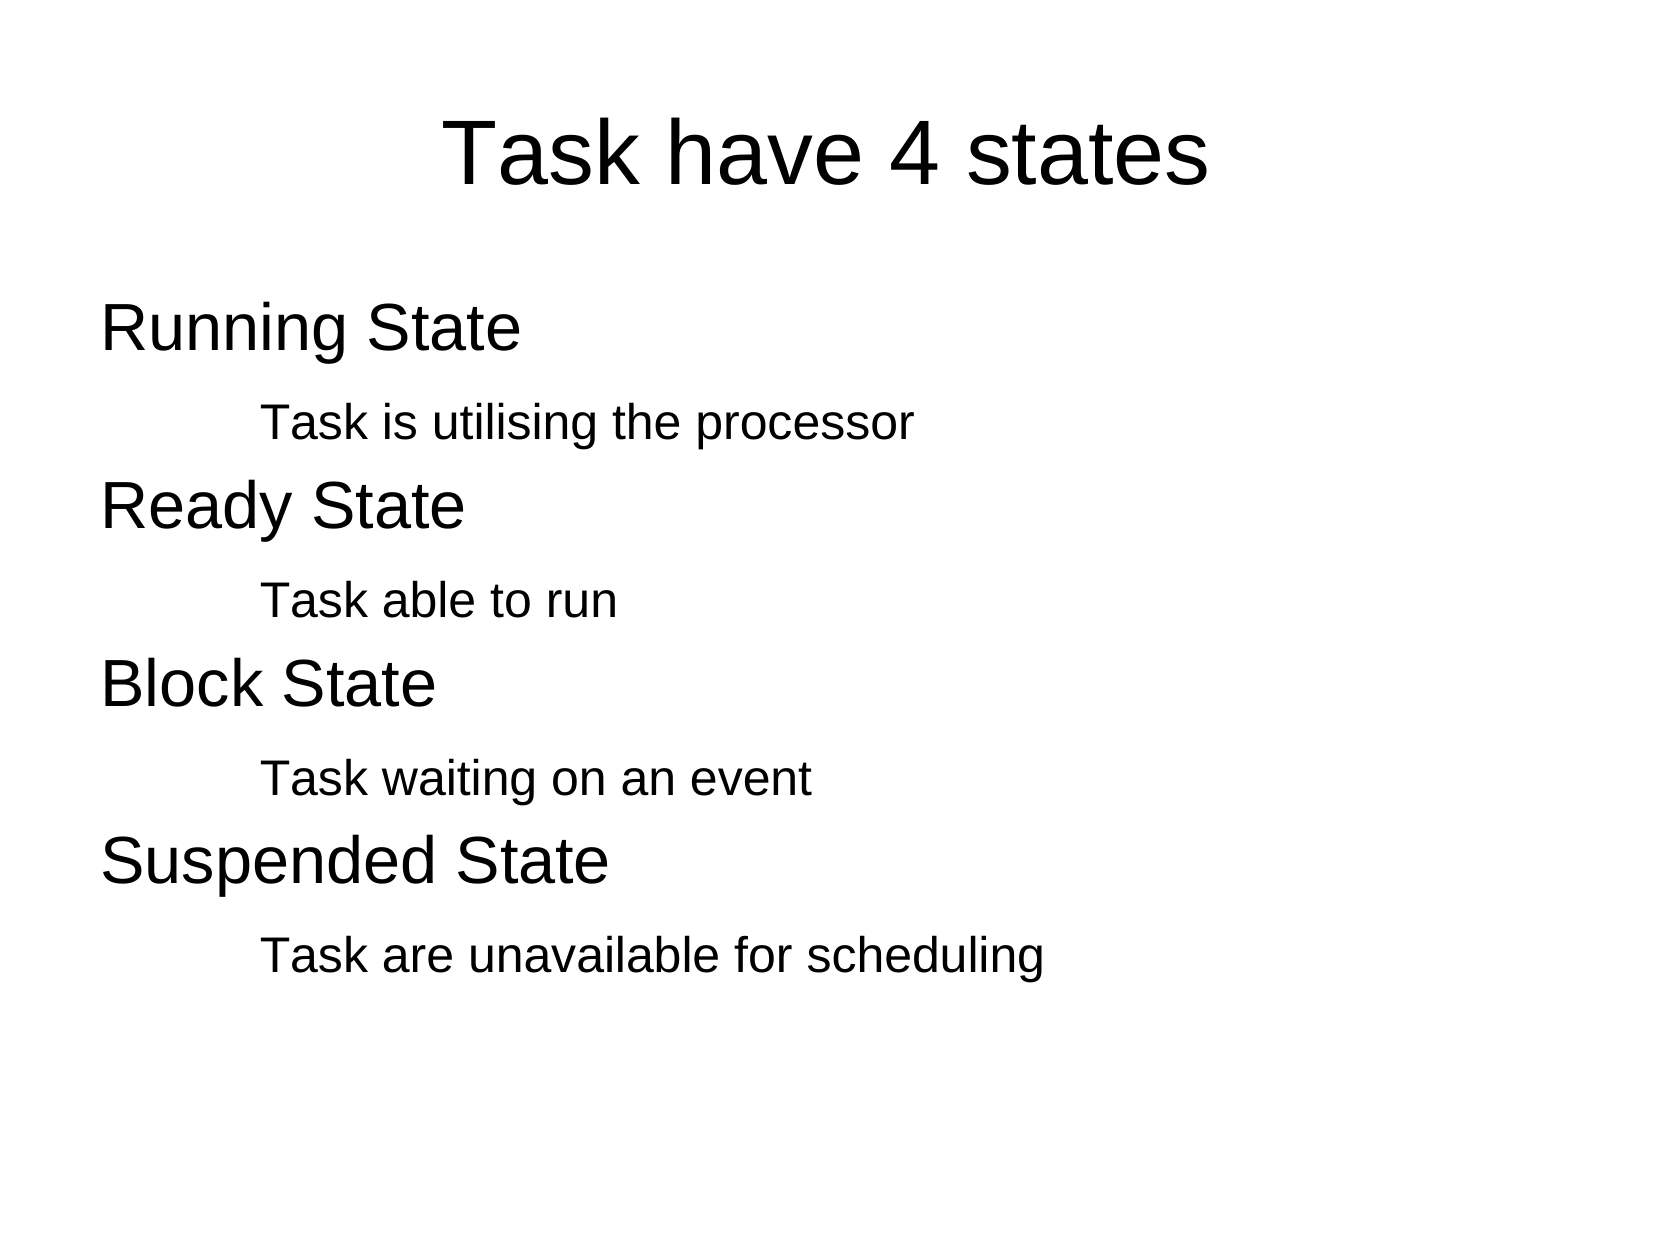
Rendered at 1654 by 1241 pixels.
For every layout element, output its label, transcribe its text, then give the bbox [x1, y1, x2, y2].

title Task have 4 states [82, 49, 1571, 257]
list Running State Task is utilising the processor Ready State Task able to run Block State Task waiting on an event Suspended State Task are unavailable for scheduling [82, 290, 1571, 1109]
